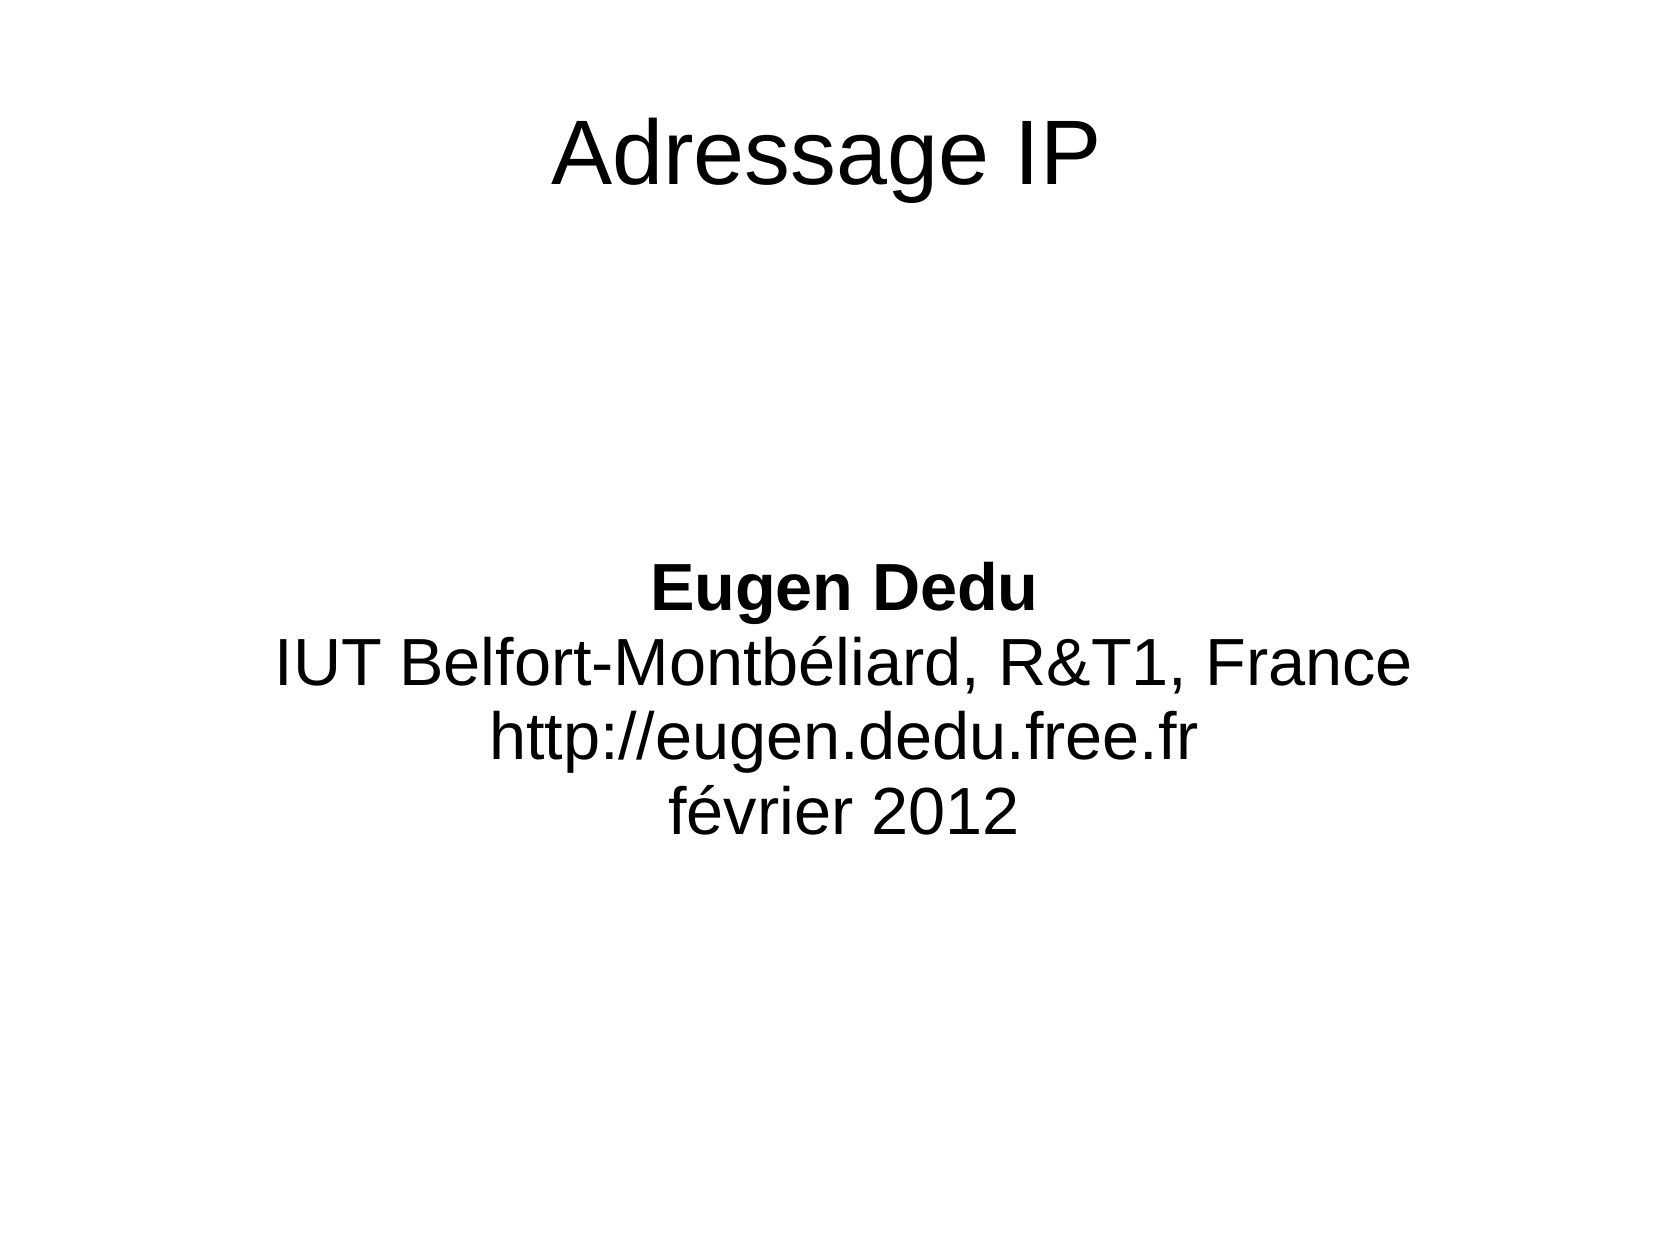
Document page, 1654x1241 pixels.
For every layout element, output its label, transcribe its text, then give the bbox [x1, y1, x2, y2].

title Adressage IP [82, 49, 1571, 257]
subtitle Eugen Dedu IUT Belfort-Montbéliard, R&T1, France http://eugen.dedu.free.fr février 2012 [82, 290, 1571, 1109]
